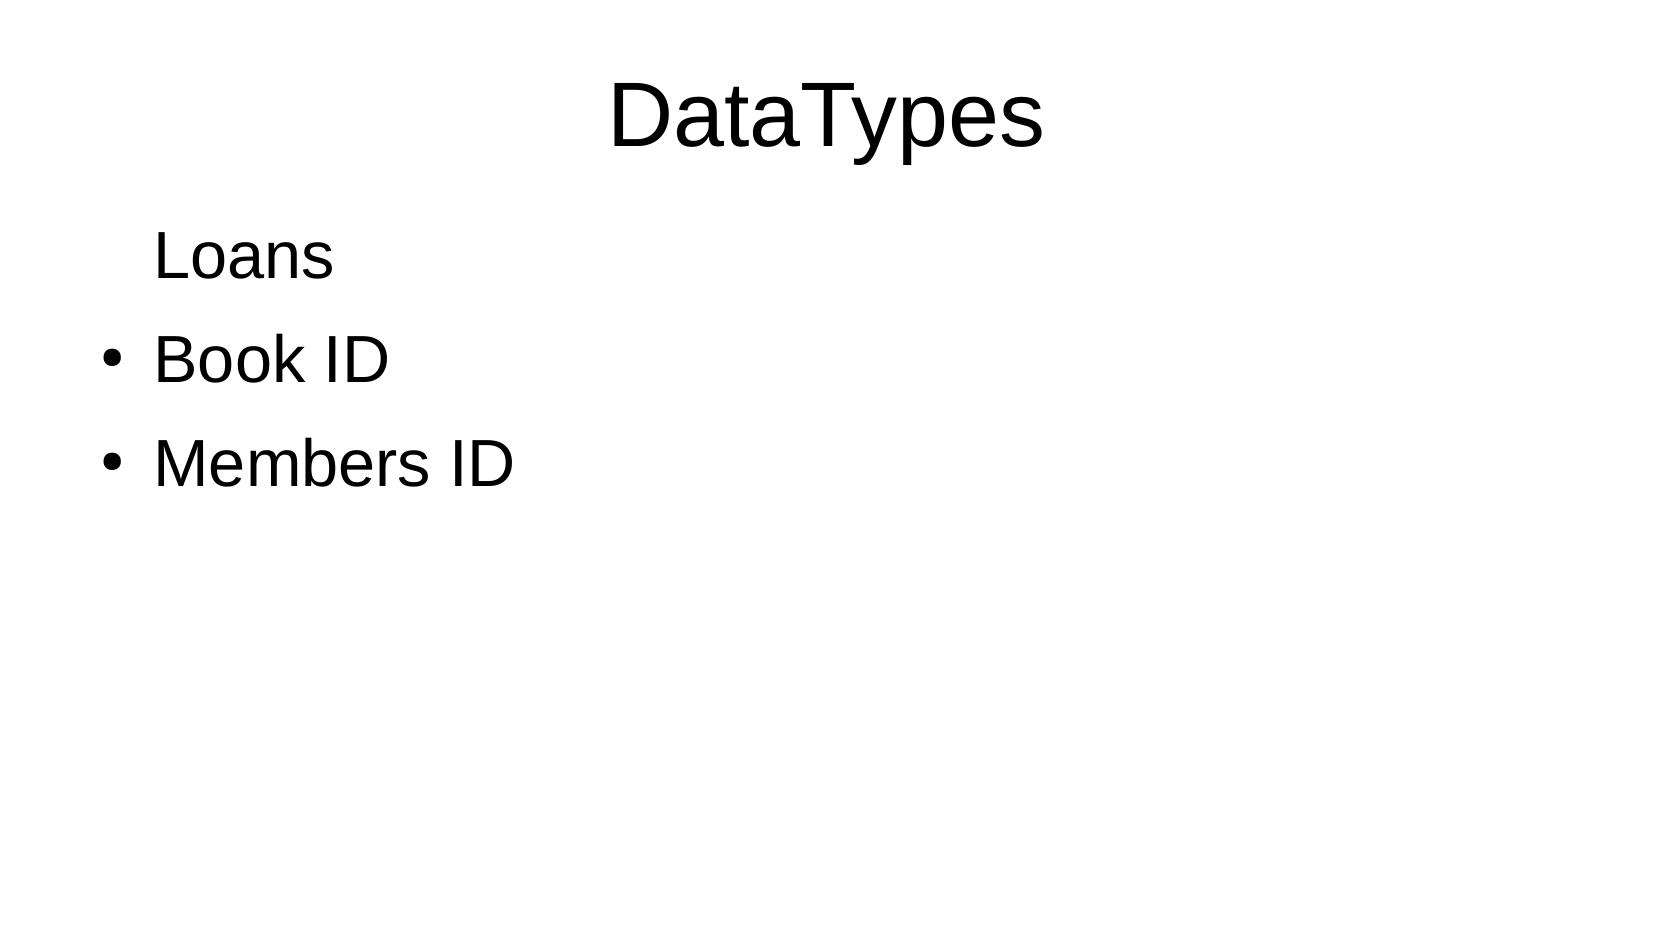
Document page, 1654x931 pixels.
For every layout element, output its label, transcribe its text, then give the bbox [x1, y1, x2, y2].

title DataTypes [82, 37, 1571, 193]
list Loans Book ID Members ID [82, 217, 1571, 758]
